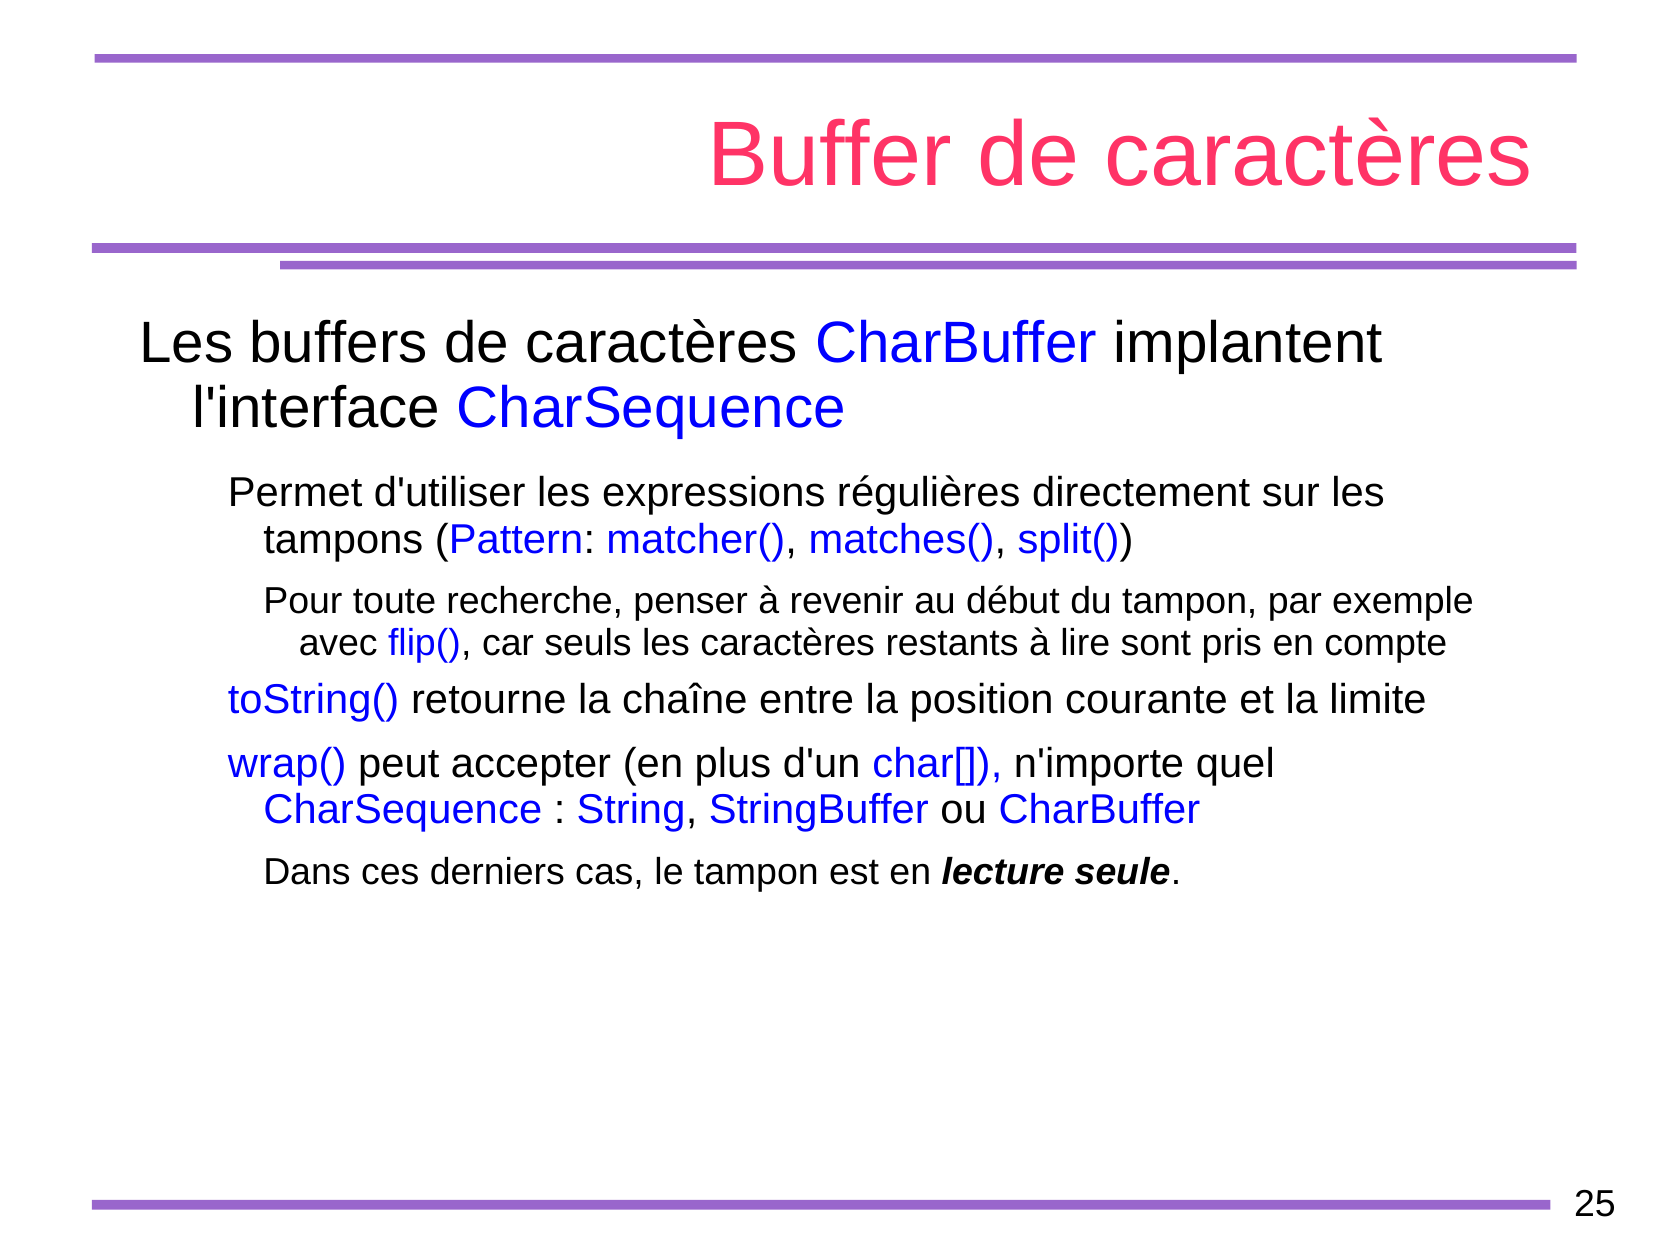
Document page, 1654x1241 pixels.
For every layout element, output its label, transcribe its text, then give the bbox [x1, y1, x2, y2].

title Buffer de caractères [121, 49, 1534, 257]
list Les buffers de caractères CharBuffer implantent l'interface CharSequence Permet d'utiliser les expressions régulières directement sur les tampons (Pattern: matcher(), matches(), split()) Pour toute recherche, penser à revenir au début du tampon, par exemple avec flip(), car seuls les caractères restants à lire sont pris en compte toString() retourne la chaîne entre la position courante et la limite wrap() peut accepter (en plus d'un char[]), n'importe quel CharSequence : String, StringBuffer ou CharBuffer Dans ces derniers cas, le tampon est en lecture seule. [121, 309, 1534, 1162]
